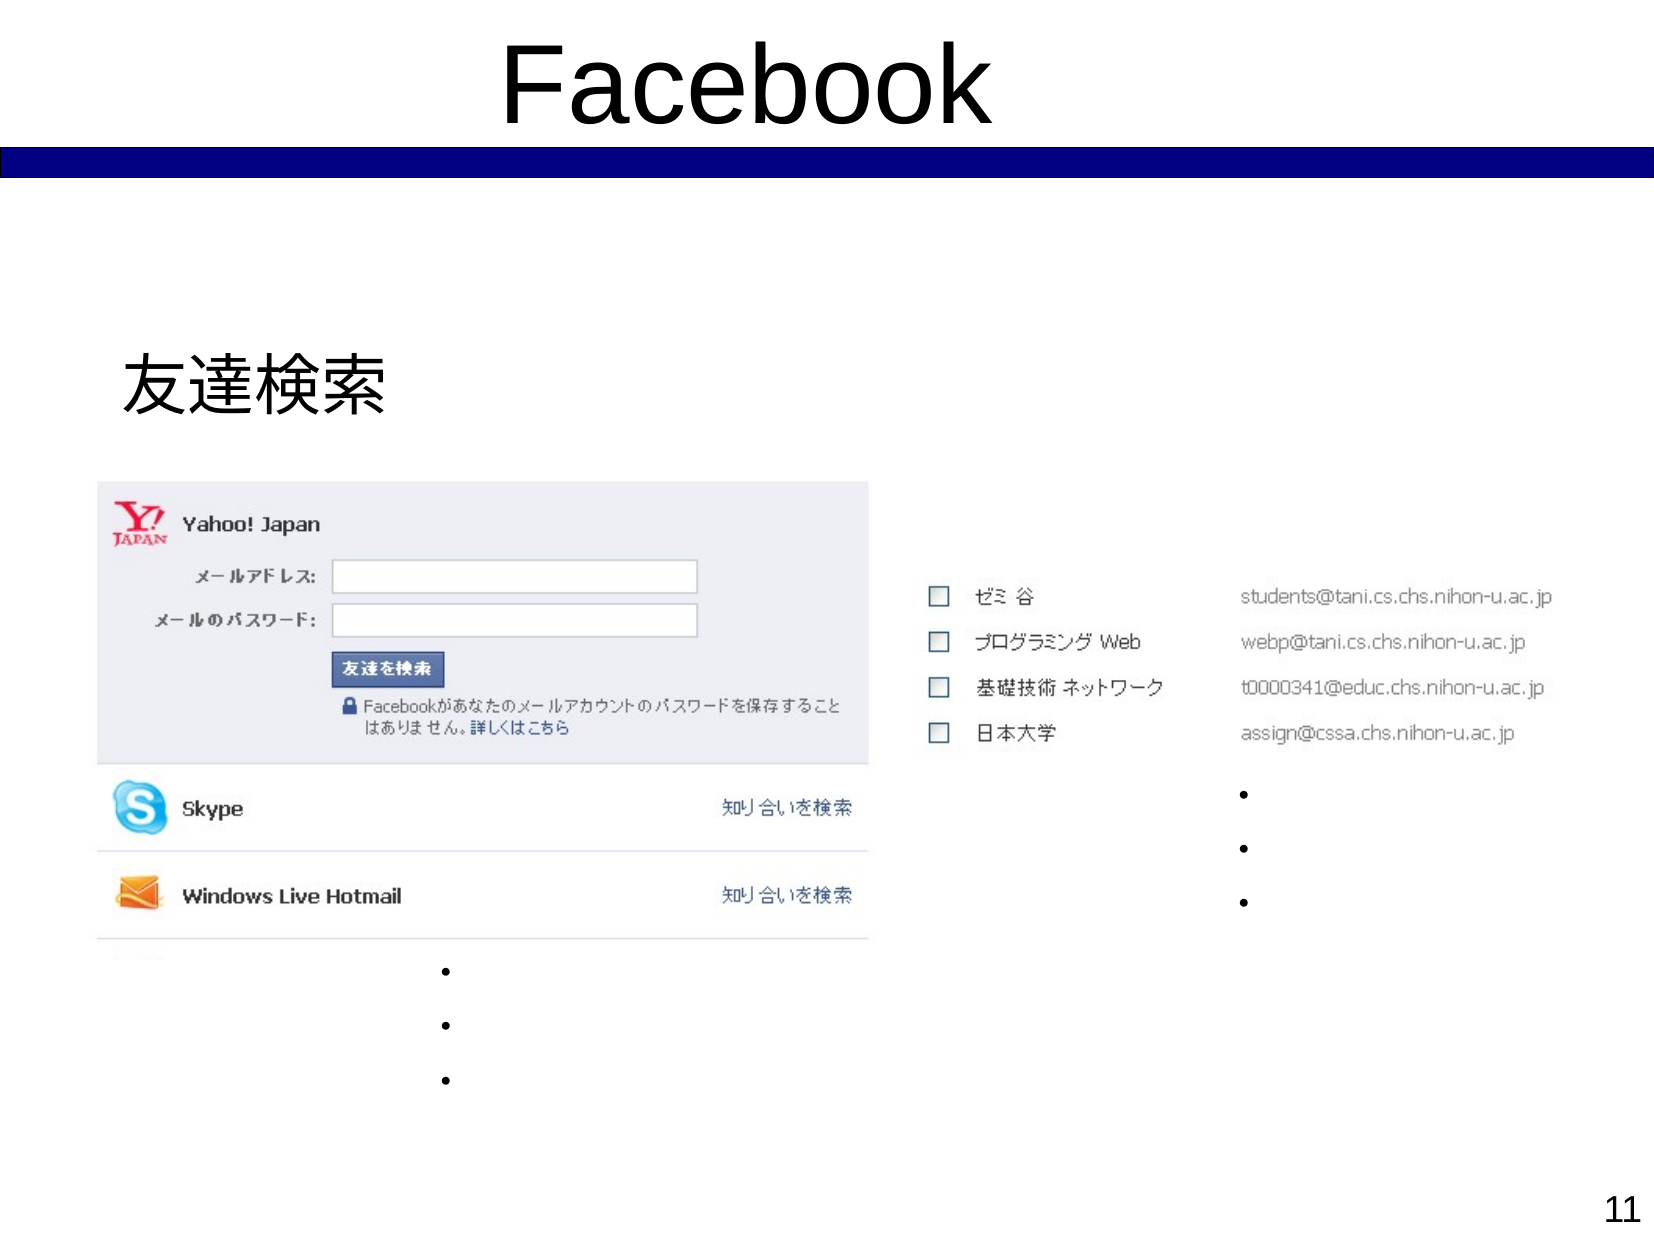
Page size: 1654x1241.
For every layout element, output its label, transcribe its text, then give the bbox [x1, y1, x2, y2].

text_box 友達検索 [106, 324, 403, 407]
picture [88, 469, 886, 960]
text_box 11 [1588, 1181, 1654, 1239]
text_box [0, 147, 1654, 178]
text_box ・ ・ ・ [1210, 758, 1260, 886]
text_box ・ ・ ・ [412, 935, 462, 1063]
text_box Facebook [484, 14, 1041, 147]
picture [915, 577, 1625, 759]
